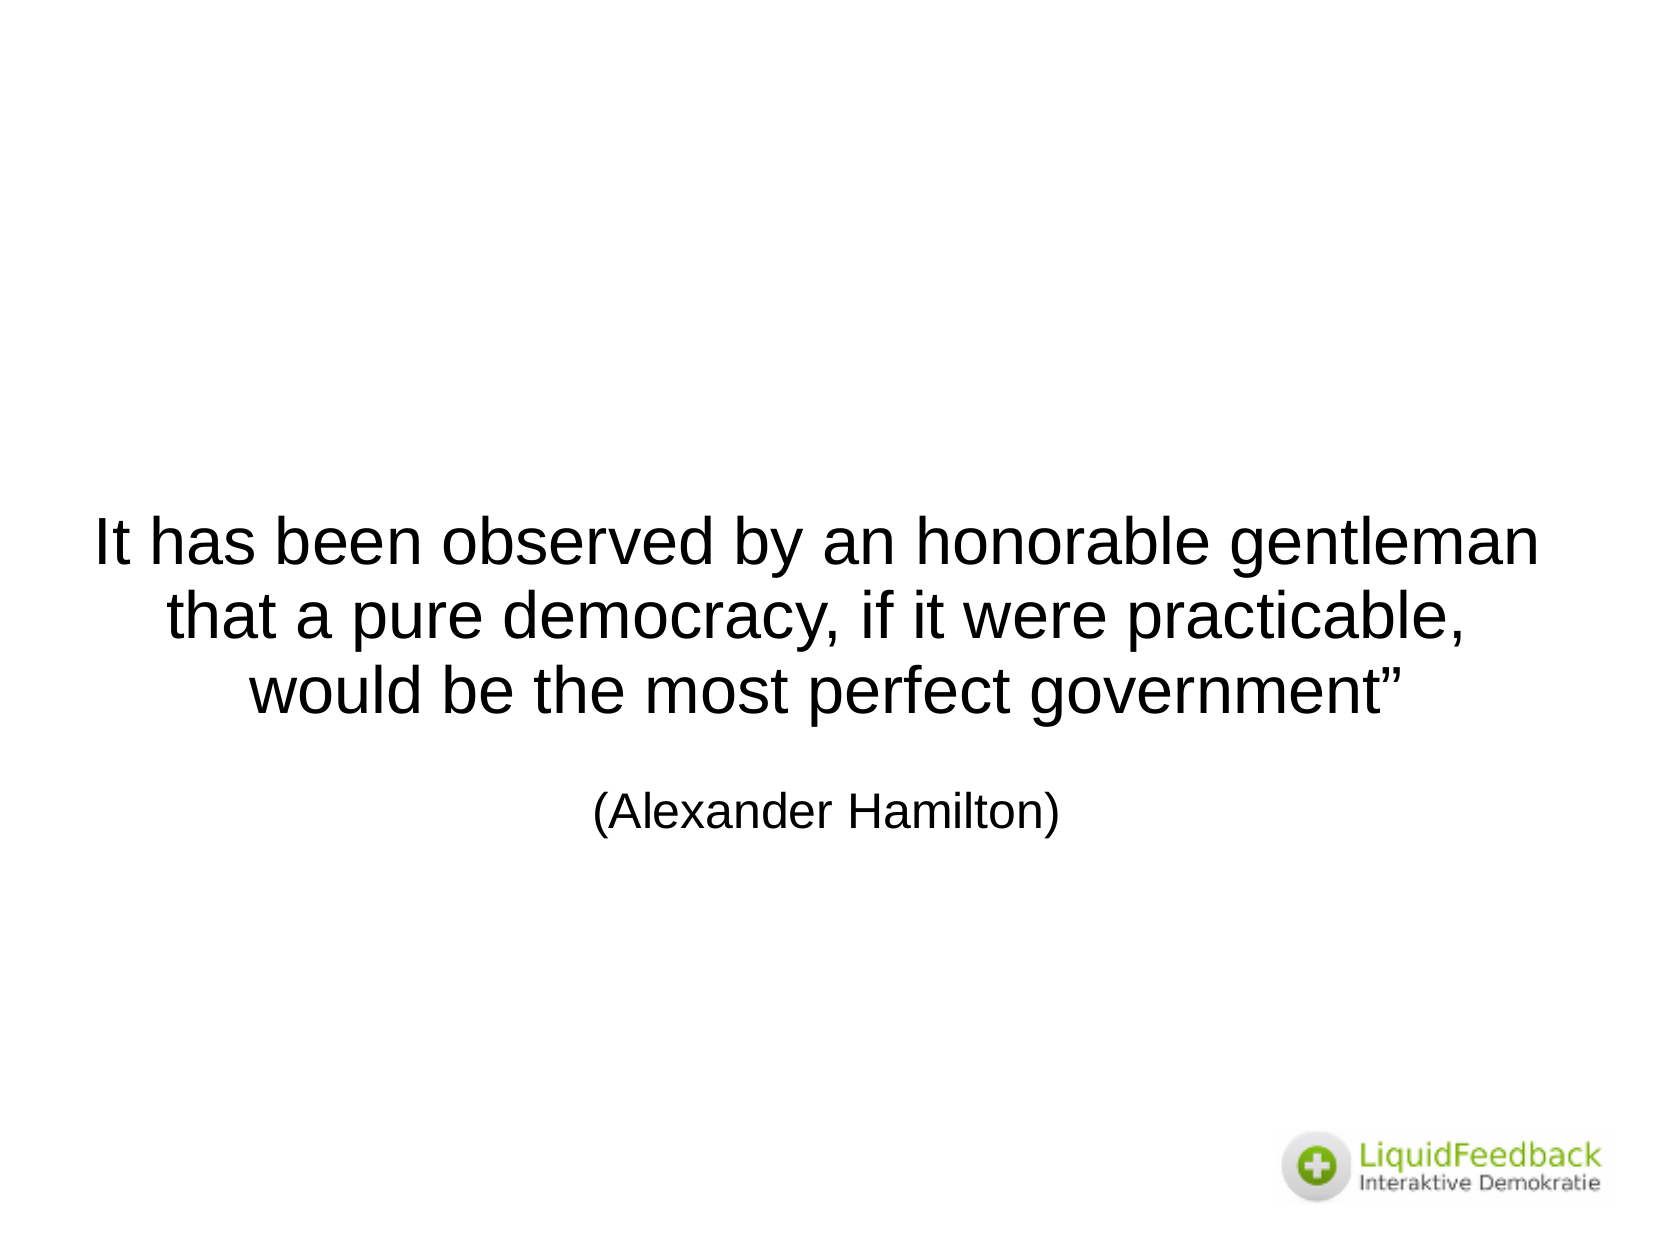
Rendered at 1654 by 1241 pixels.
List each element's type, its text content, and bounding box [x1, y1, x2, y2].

text_box It has been observed by an honorable gentleman that a pure democracy, if it were practicable, would be the most perfect government” (Alexander Hamilton) [82, 297, 1571, 1102]
picture [1276, 1127, 1613, 1205]
